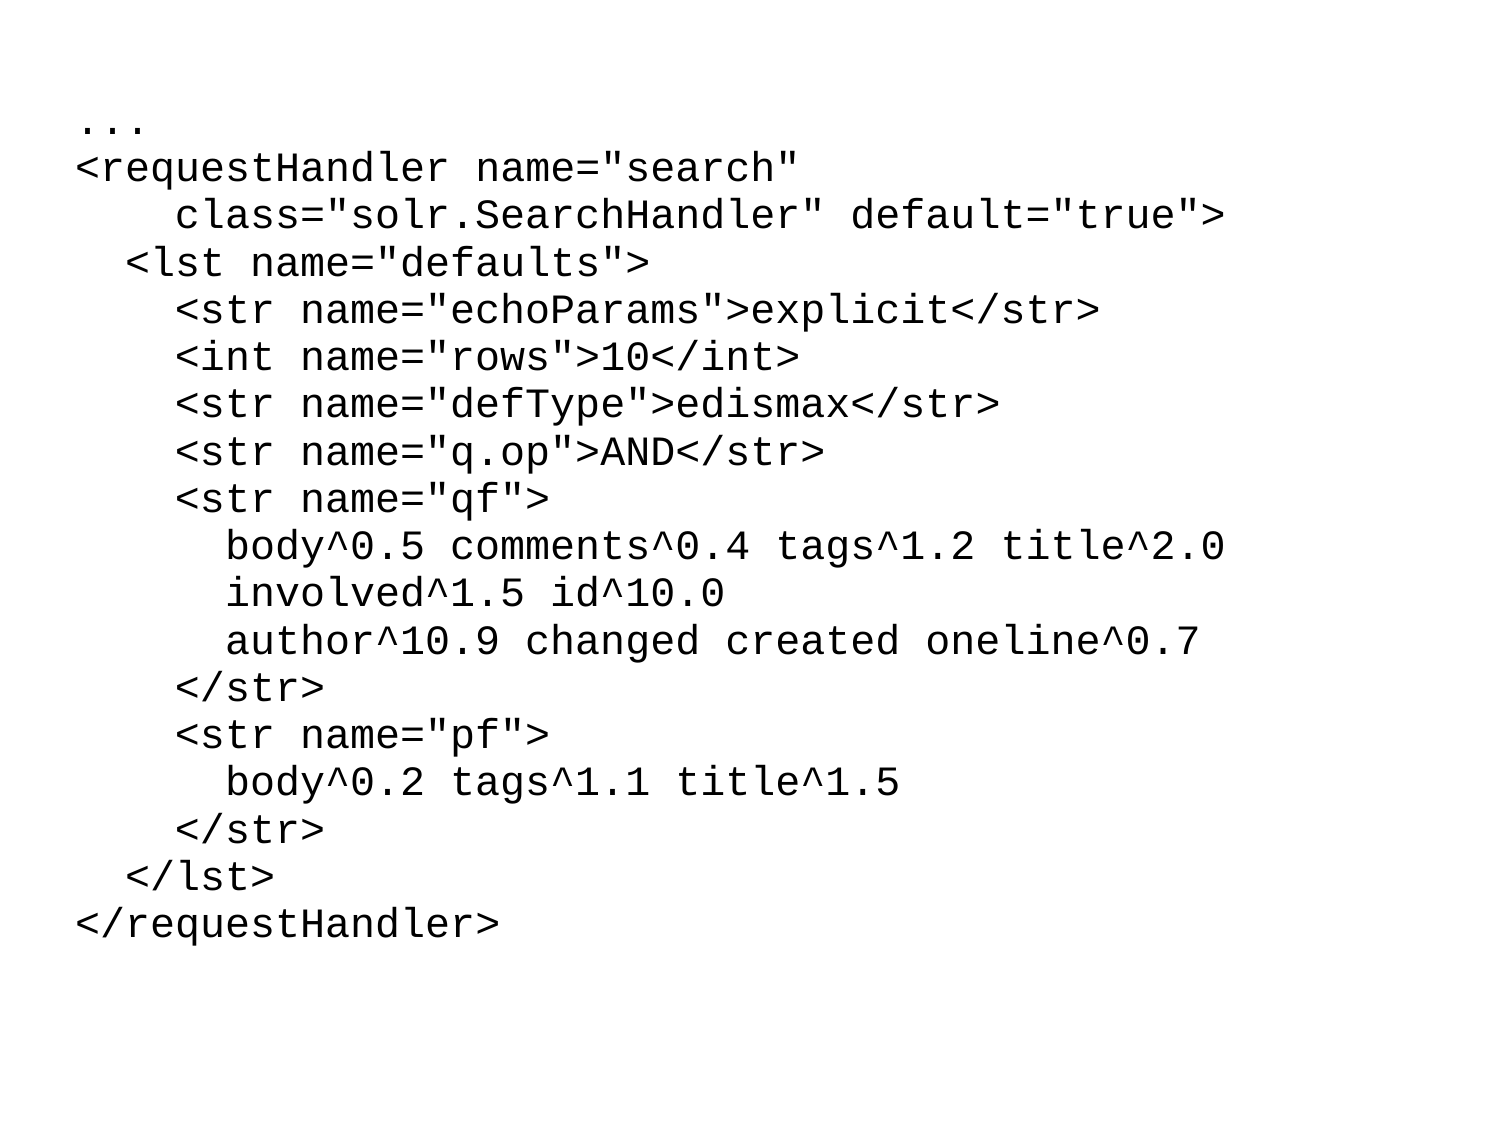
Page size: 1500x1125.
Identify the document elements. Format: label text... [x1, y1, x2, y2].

subtitle ... <requestHandler name="search" class="solr.SearchHandler" default="true"> <lst name="defaults"> <str name="echoParams">explicit</str> <int name="rows">10</int> <str name="defType">edismax</str> <str name="q.op">AND</str> <str name="qf"> body^0.5 comments^0.4 tags^1.2 title^2.0 involved^1.5 id^10.0 author^10.9 changed created oneline^0.7 </str> <str name="pf"> body^0.2 tags^1.1 title^1.5 </str> </lst> </requestHandler> [75, 45, 1425, 1005]
